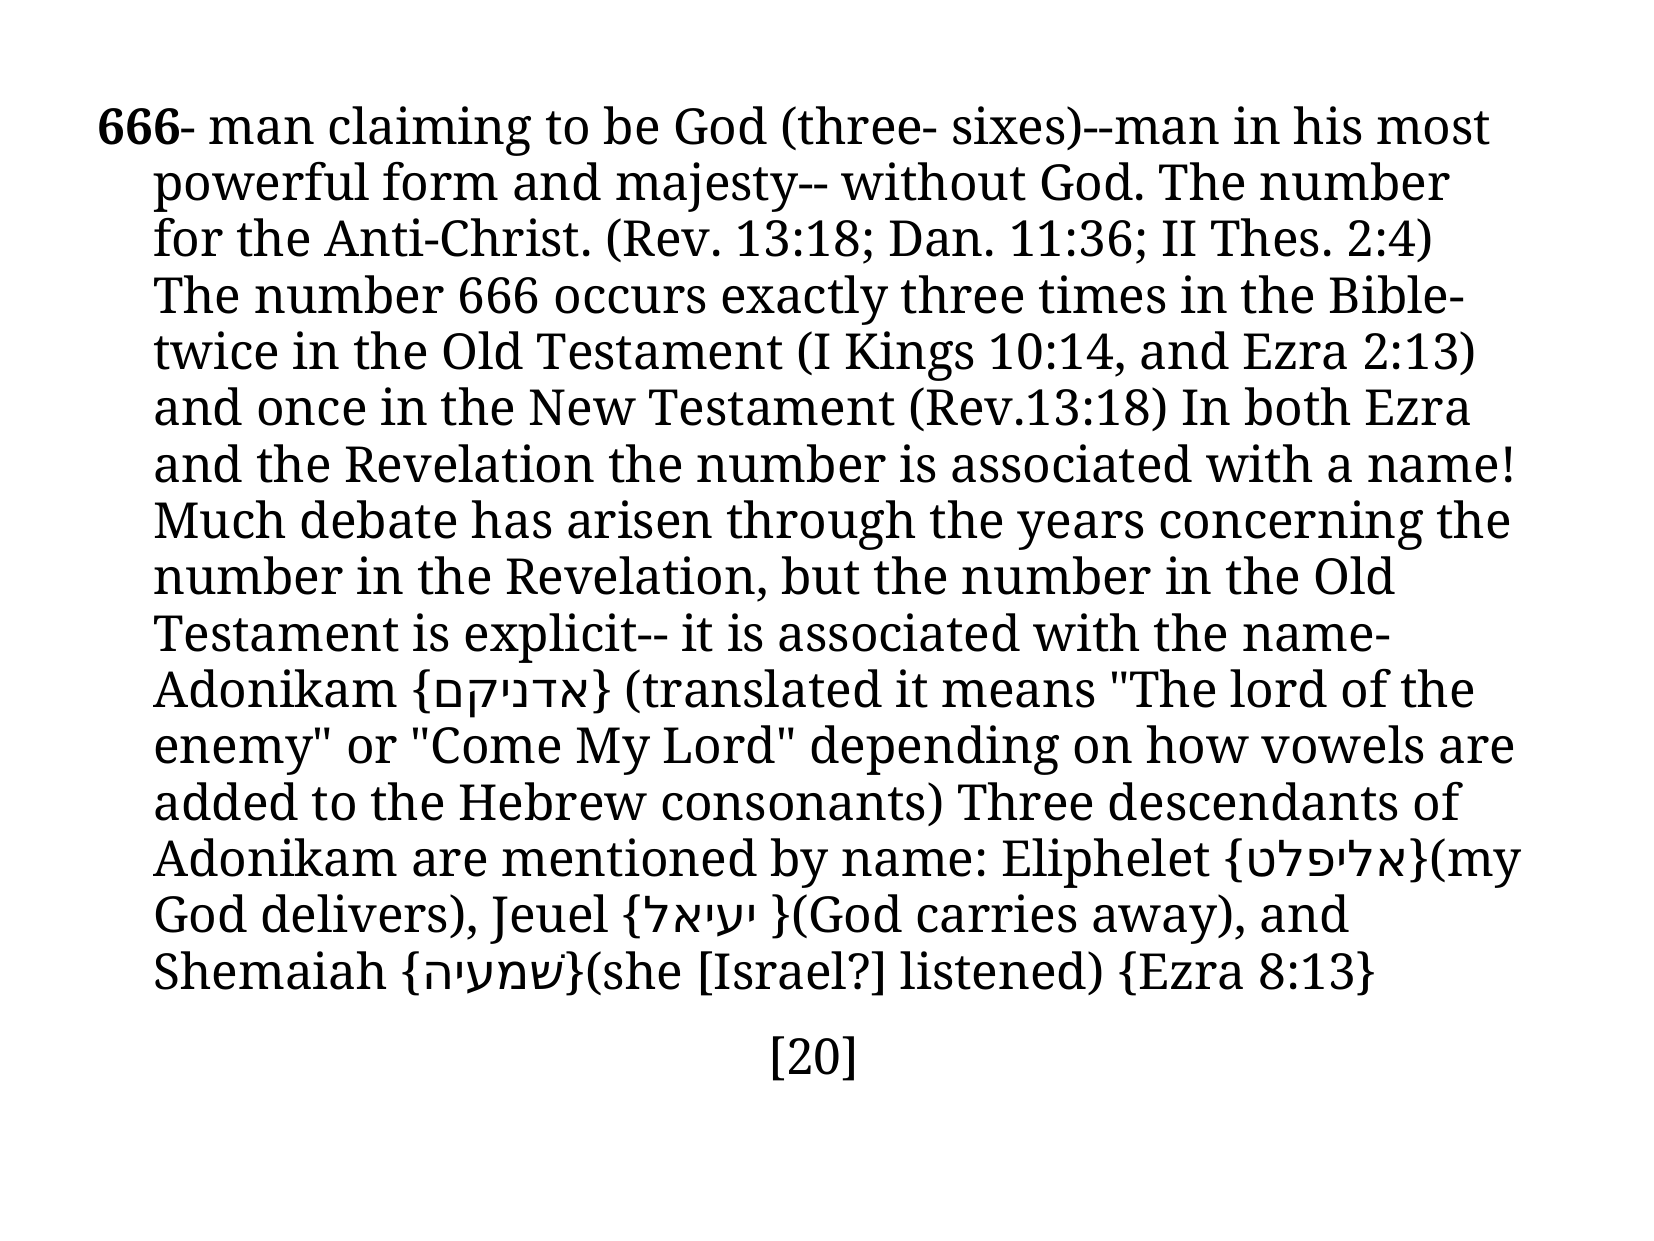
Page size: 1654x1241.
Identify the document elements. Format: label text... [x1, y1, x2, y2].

list 666- man claiming to be God (three- sixes)--man in his most powerful form and majesty-- without God. The number for the Anti-Christ. (Rev. 13:18; Dan. 11:36; II Thes. 2:4) The number 666 occurs exactly three times in the Bible- twice in the Old Testament (I Kings 10:14, and Ezra 2:13) and once in the New Testament (Rev.13:18) In both Ezra and the Revelation the number is associated with a name! Much debate has arisen through the years concerning the number in the Revelation, but the number in the Old Testament is explicit-- it is associated with the name- Adonikam {אדניקם} (translated it means "The lord of the enemy" or "Come My Lord" depending on how vowels are added to the Hebrew consonants) Three descendants of Adonikam are mentioned by name: Eliphelet {אליפלט}(my God delivers), Jeuel {יעיאל }(God carries away), and Shemaiah {שׁמעיה}(she [Israel?] listened) {Ezra 8:13} [20] [41, 96, 1530, 1140]
